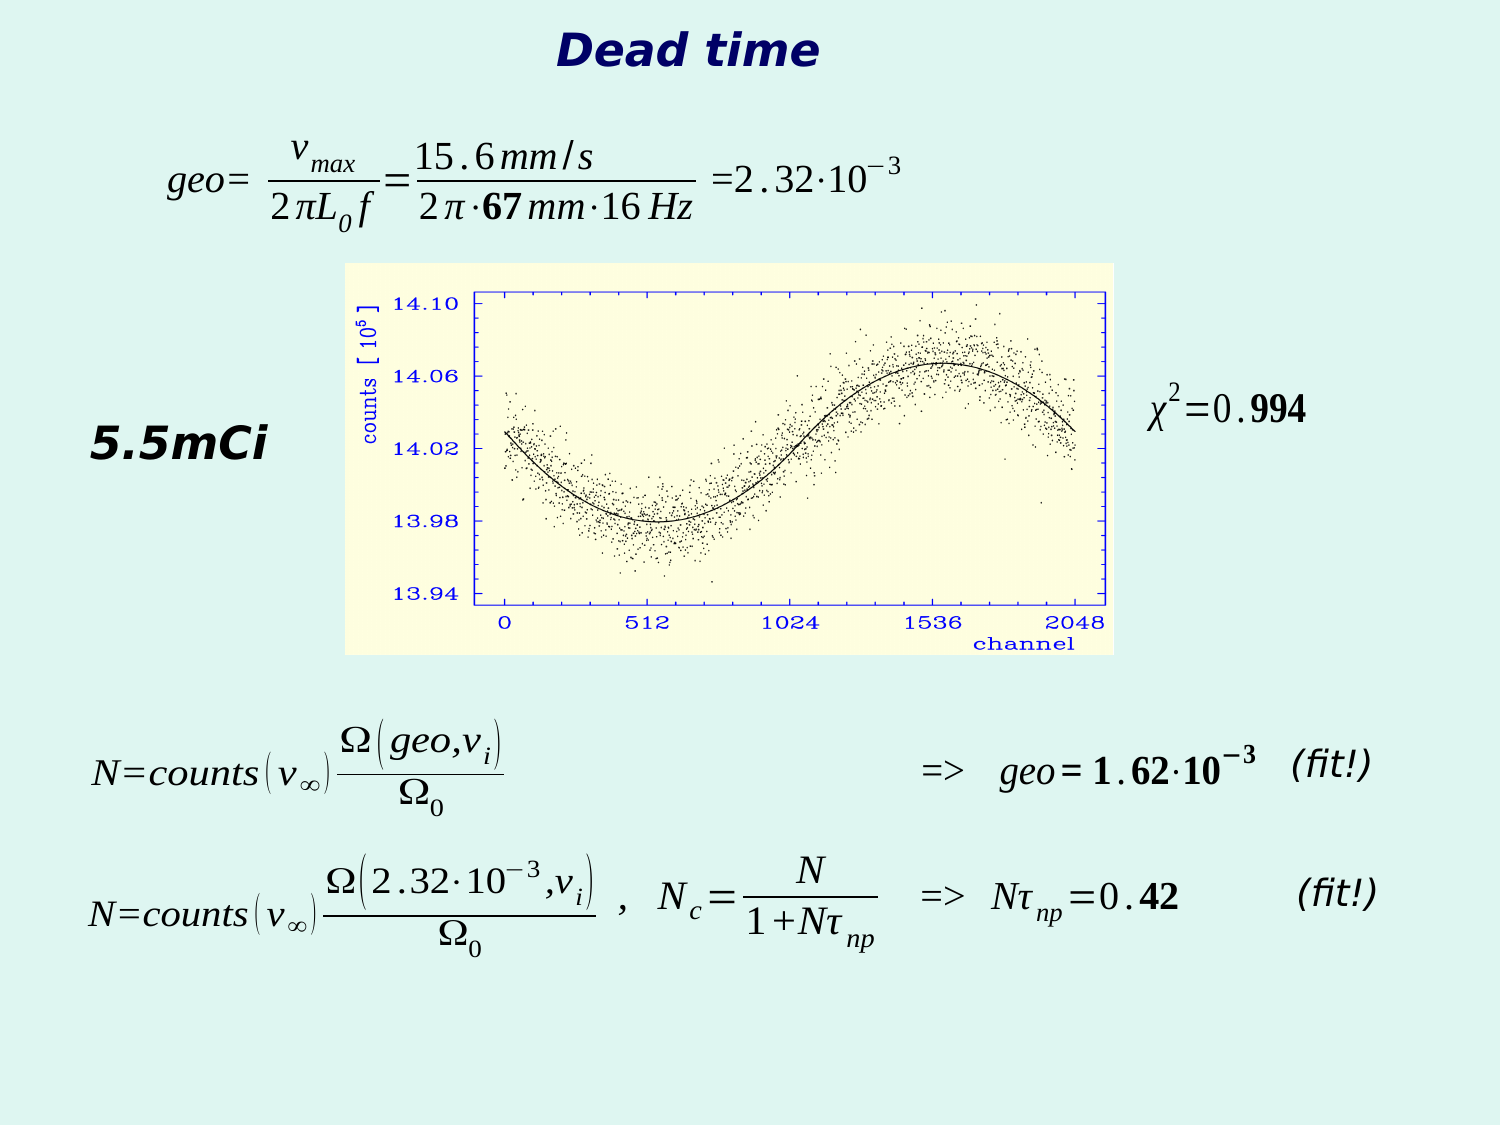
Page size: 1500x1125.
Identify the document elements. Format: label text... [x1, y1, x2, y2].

picture [345, 264, 1115, 657]
chart [154, 125, 915, 237]
text_box (fit!) [1281, 861, 1394, 922]
chart [75, 848, 1193, 961]
chart [892, 740, 1269, 793]
text_box Dead time [540, 13, 951, 84]
text_box 5.5mCi [74, 405, 283, 481]
chart [1135, 377, 1321, 432]
chart [78, 716, 521, 822]
text_box (fit!) [1275, 732, 1401, 793]
